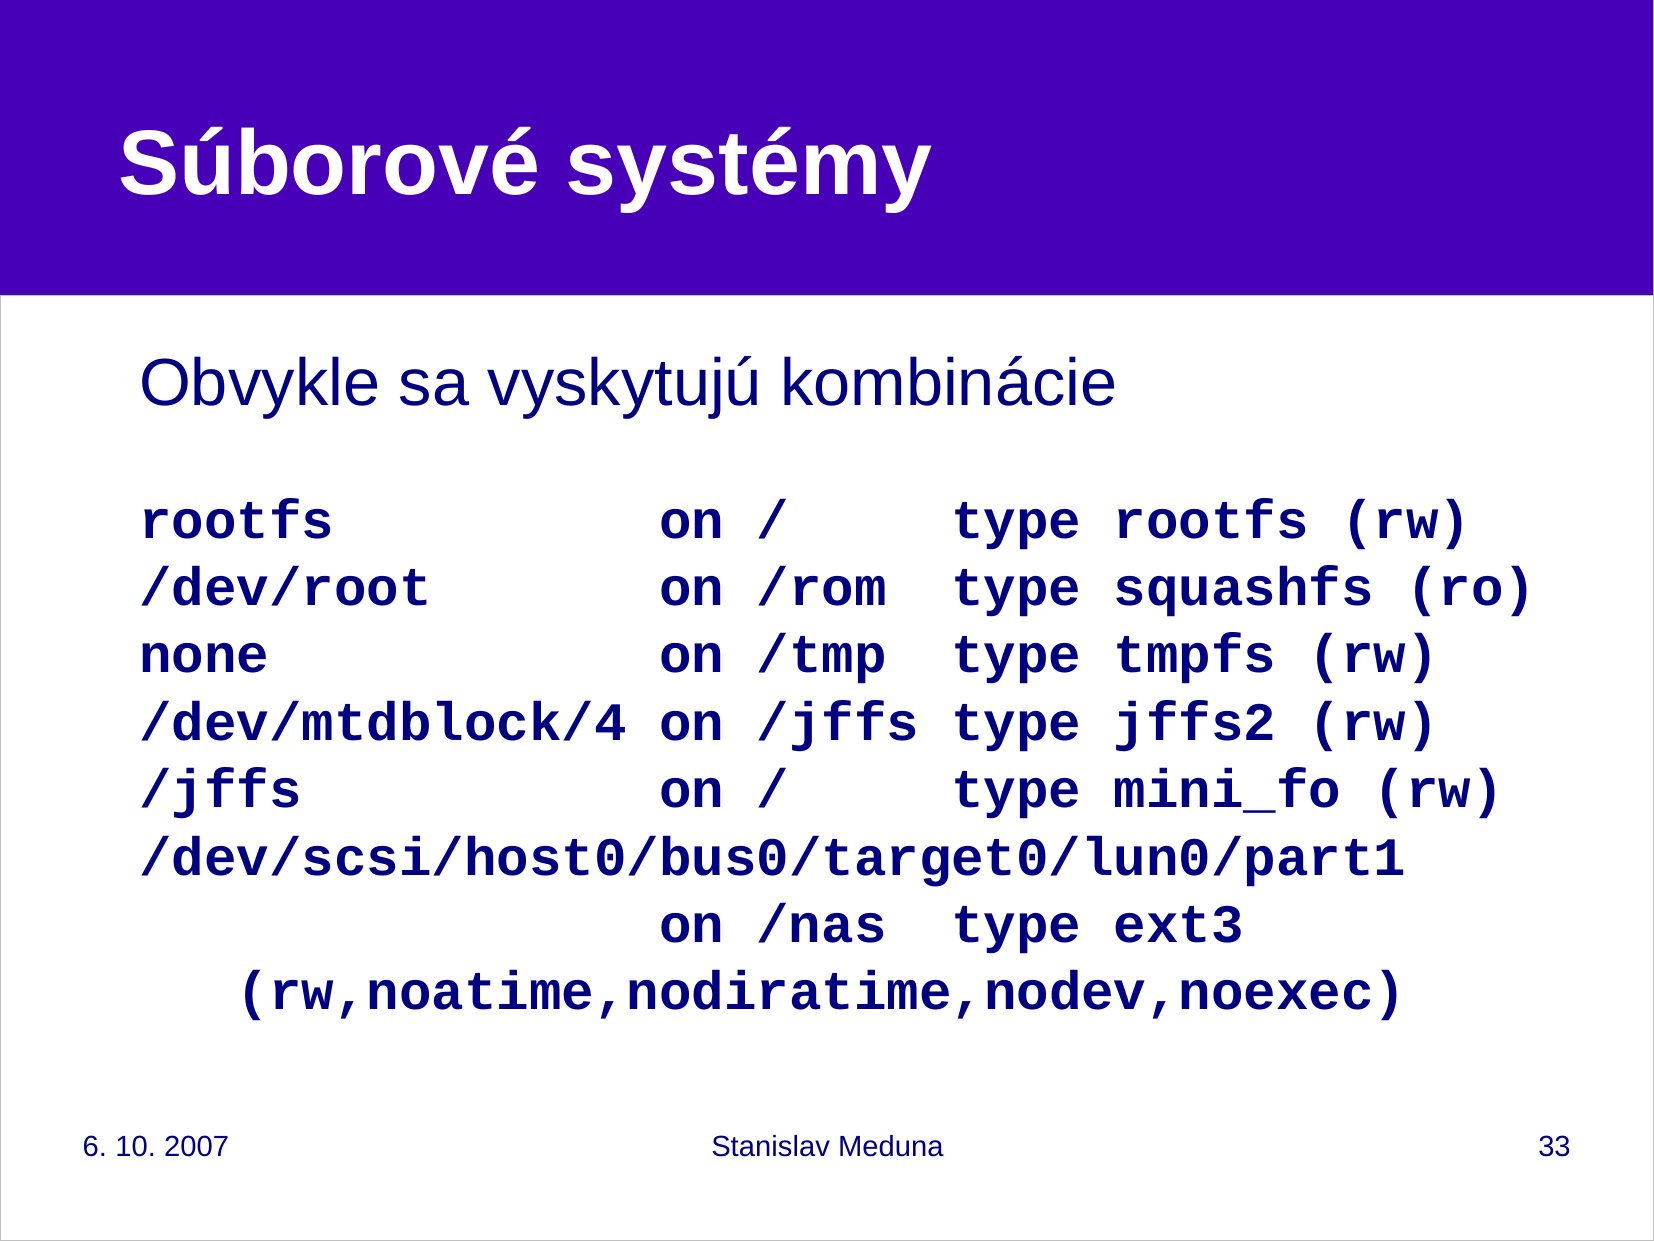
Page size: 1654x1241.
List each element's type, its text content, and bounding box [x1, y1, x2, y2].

list Obvykle sa vyskytujú kombinácie rootfs on / type rootfs (rw) /dev/root on /rom type squashfs (ro) none on /tmp type tmpfs (rw) /dev/mtdblock/4 on /jffs type jffs2 (rw) /jffs on / type mini_fo (rw) /dev/scsi/host0/bus0/target0/lun0/part1 on /nas type ext3 (rw,noatime,nodiratime,nodev,noexec) [121, 344, 1565, 1112]
title Súborové systémy [118, 66, 1595, 259]
